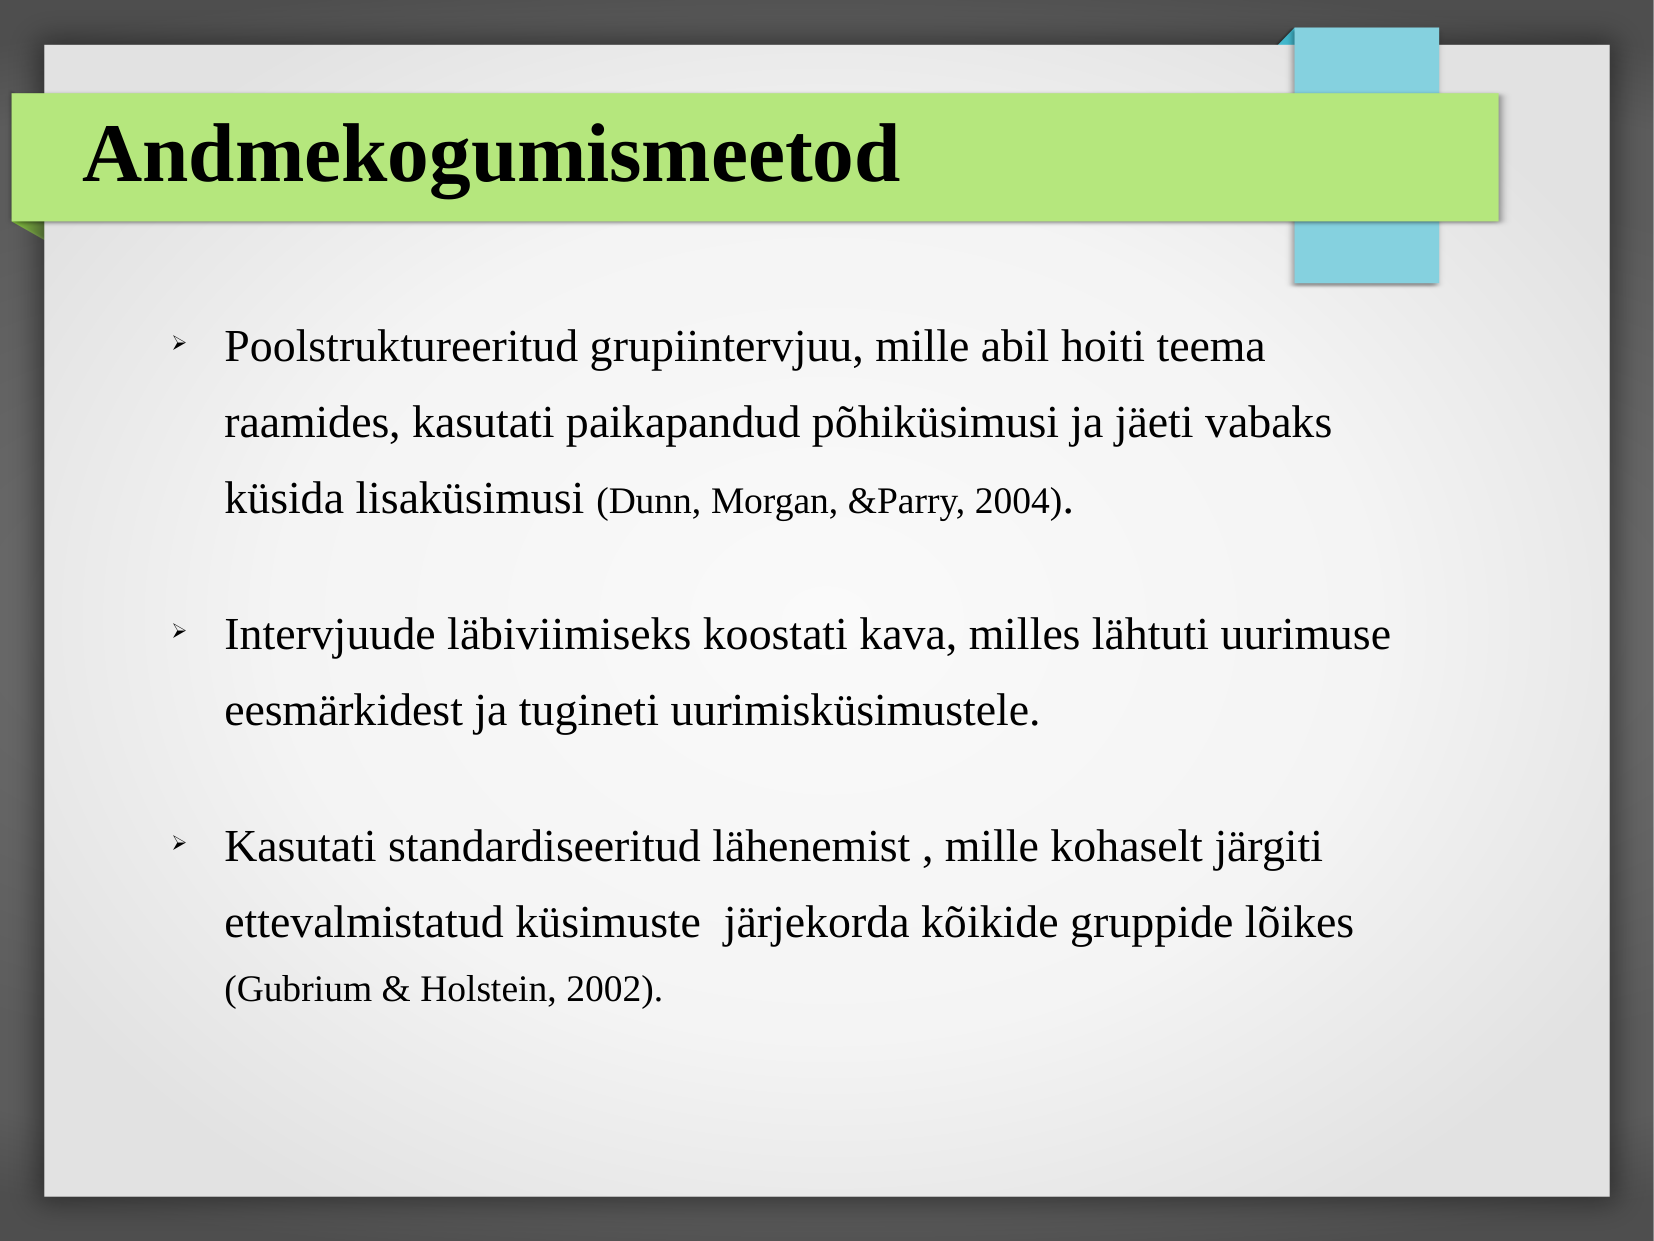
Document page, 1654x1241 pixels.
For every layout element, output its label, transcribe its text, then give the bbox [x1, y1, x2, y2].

picture [0, 0, 1654, 1241]
list Poolstruktureeritud grupiintervjuu, mille abil hoiti teema raamides, kasutati paikapandud põhiküsimusi ja jäeti vabaks küsida lisaküsimusi (Dunn, Morgan, &Parry, 2004). Intervjuude läbiviimiseks koostati kava, milles lähtuti uurimuse eesmärkidest ja tugineti uurimisküsimustele. Kasutati standardiseeritud lähenemist , mille kohaselt järgiti ettevalmistatud küsimuste järjekorda kõikide gruppide lõikes (Gubrium & Holstein, 2002). [153, 295, 1441, 1015]
title Andmekogumismeetod [82, 94, 1264, 213]
